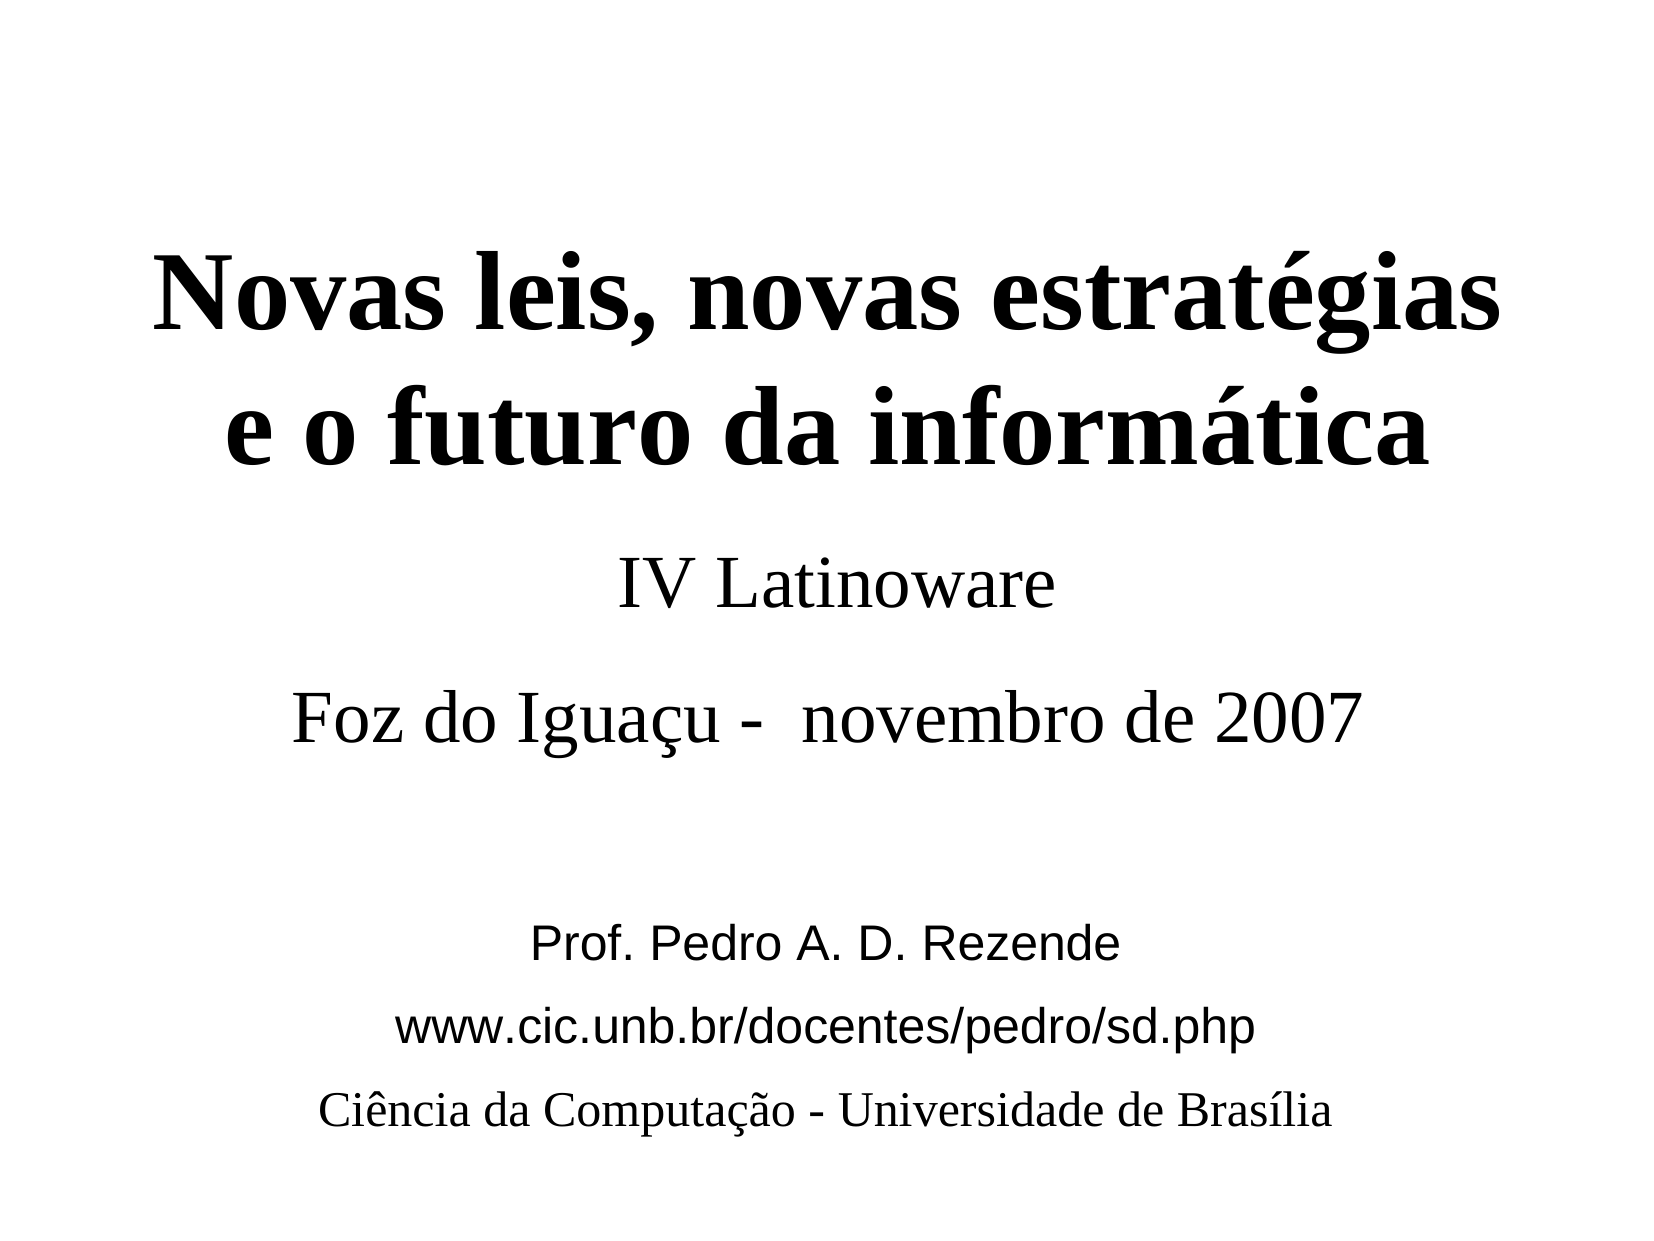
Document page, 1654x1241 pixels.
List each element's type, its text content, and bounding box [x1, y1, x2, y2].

title Novas leis, novas estratégias e o futuro da informática IV Latinoware Foz do Iguaçu - novembro de 2007 [100, 54, 1556, 789]
text_box Prof. Pedro A. D. Rezende www.cic.unb.br/docentes/pedro/sd.php Ciência da Computação - Universidade de Brasília [193, 879, 1458, 1149]
